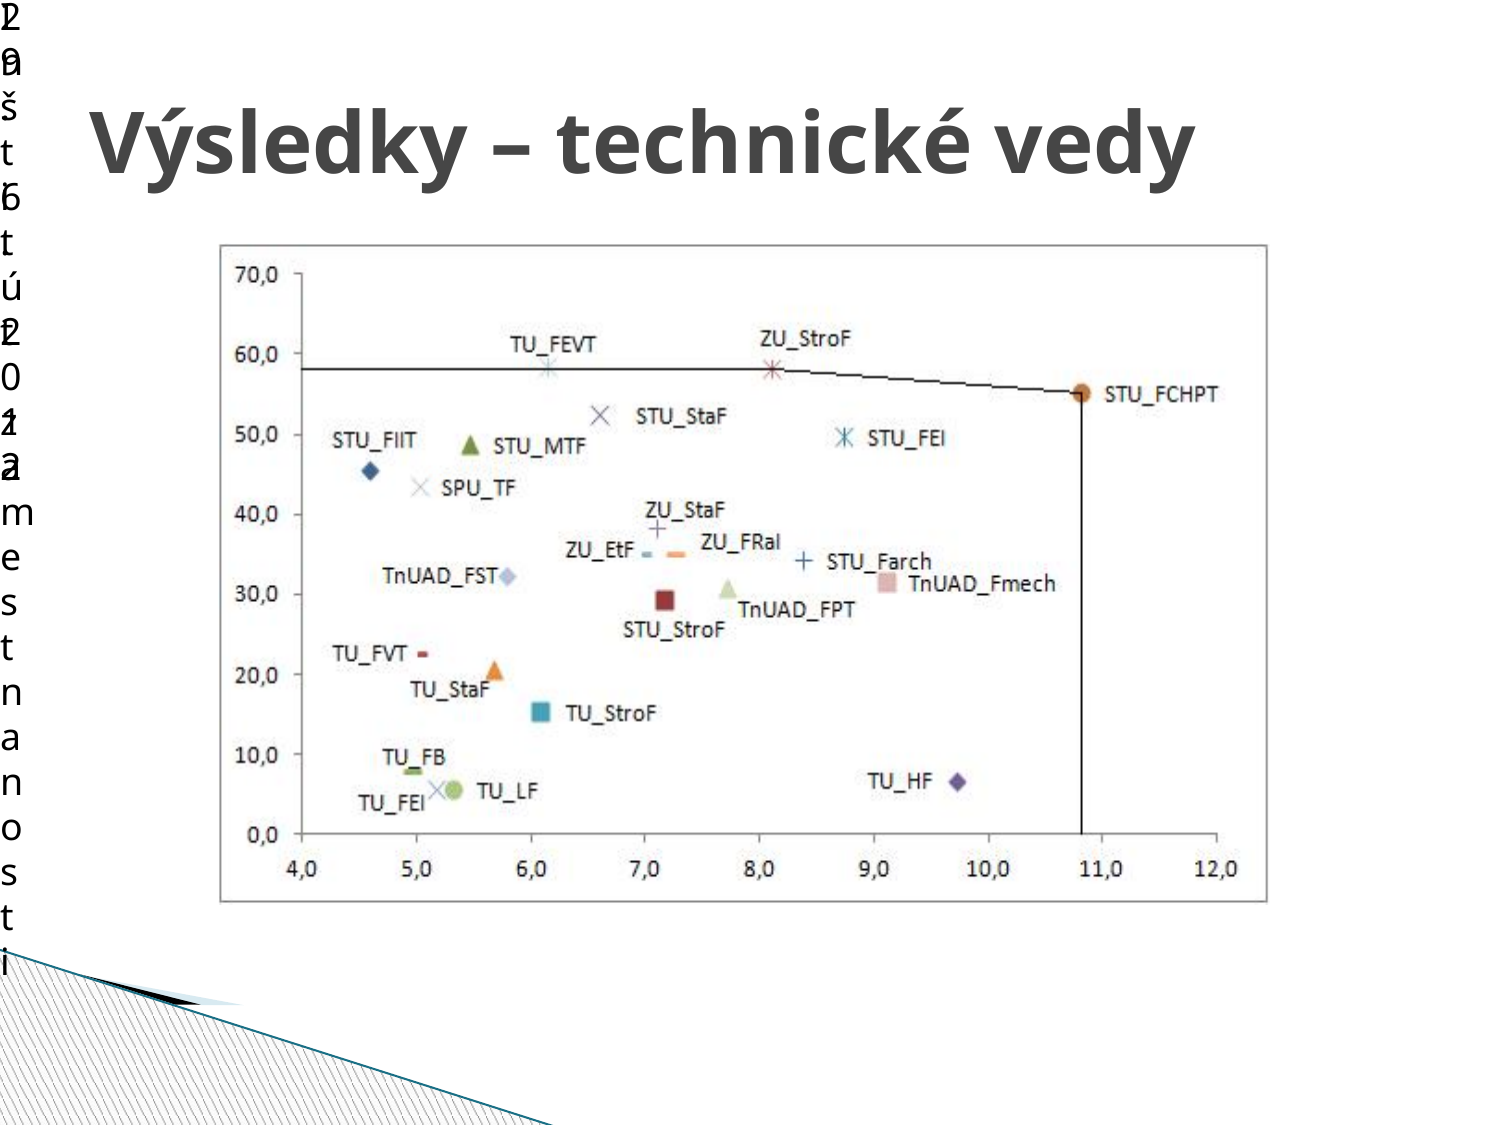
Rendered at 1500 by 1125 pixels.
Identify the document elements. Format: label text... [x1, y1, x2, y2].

picture [218, 243, 1270, 905]
title Výsledky – technické vedy [75, 45, 1425, 233]
picture [0, 952, 543, 1125]
